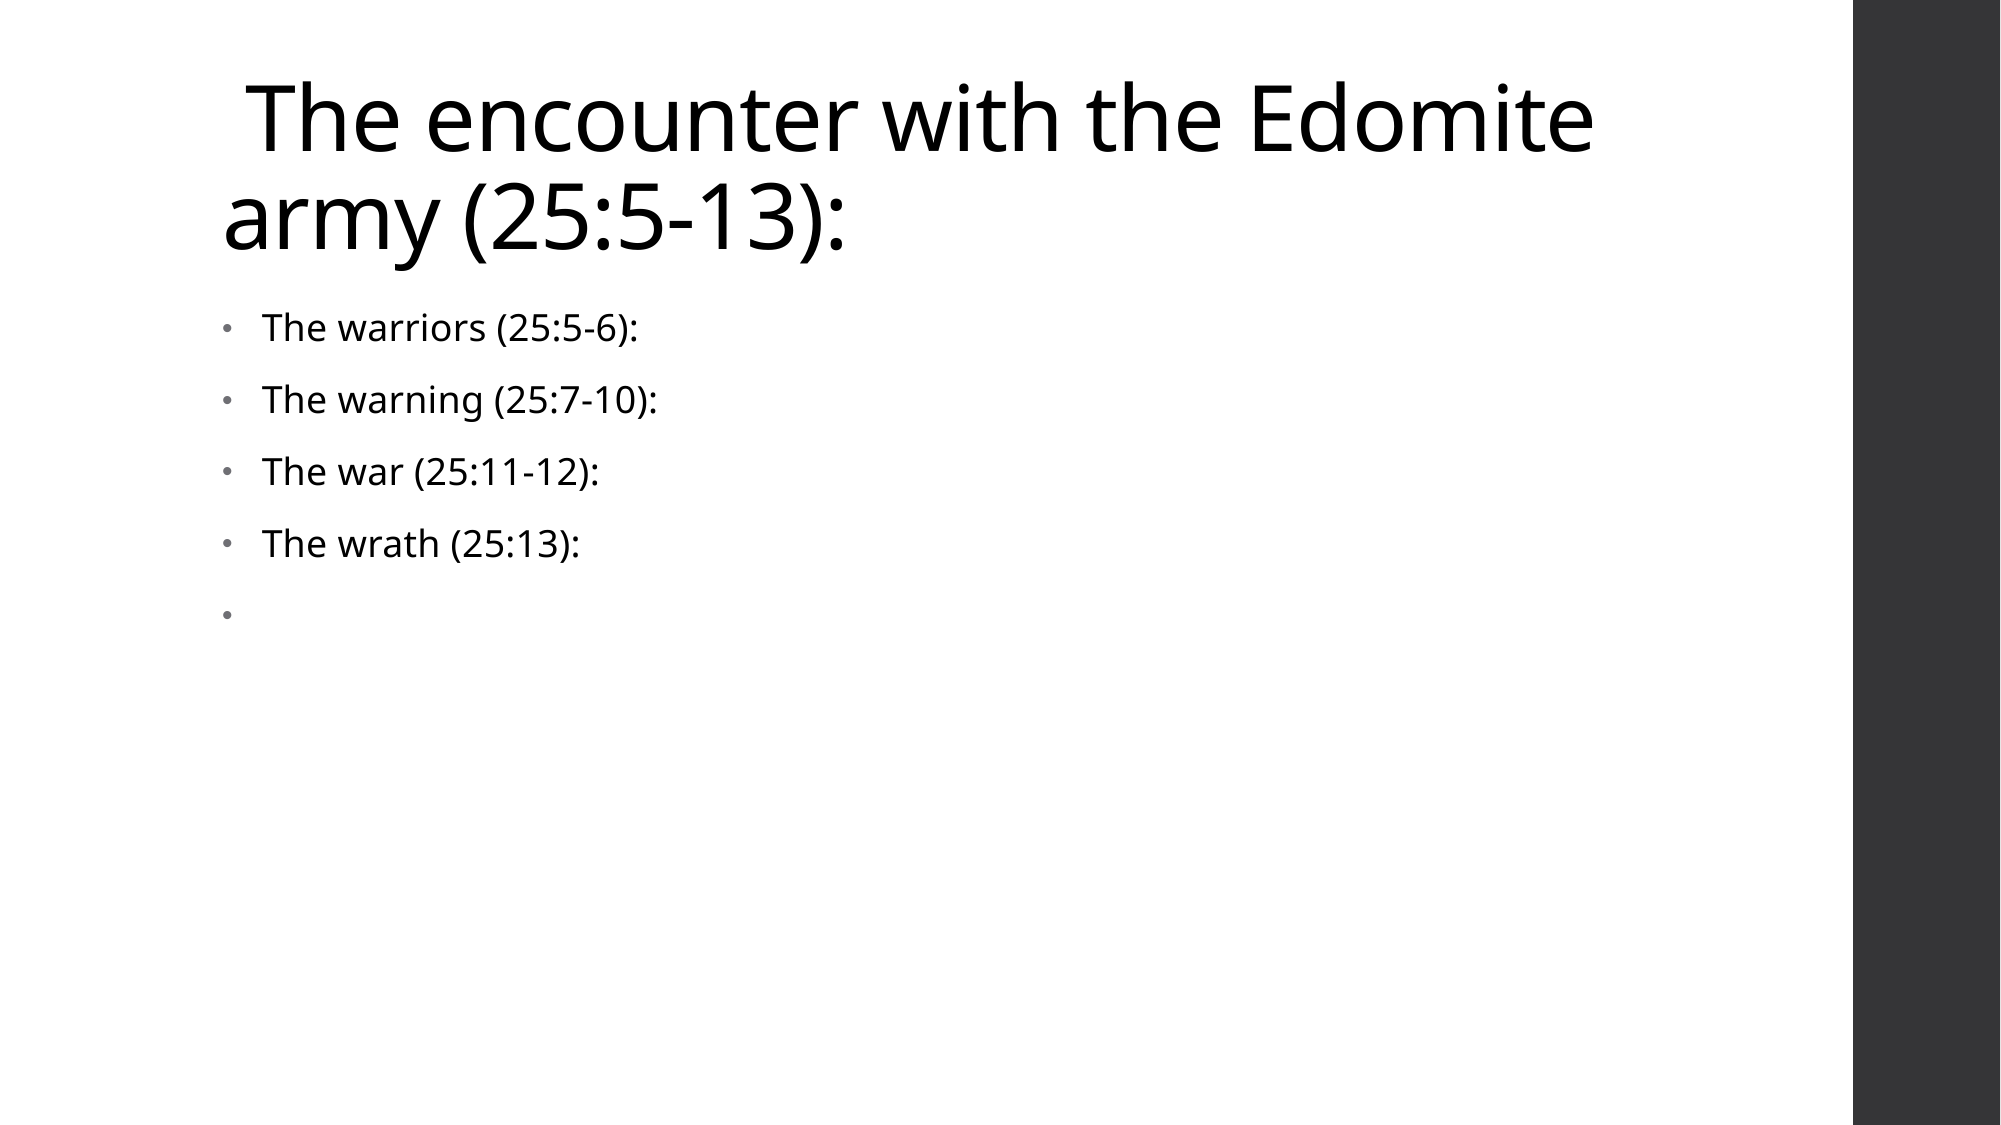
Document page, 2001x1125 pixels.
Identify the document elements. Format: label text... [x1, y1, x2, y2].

list The warriors (25:5-6): The warning (25:7-10): The war (25:11-12): The wrath (25:13): [206, 299, 1617, 1014]
title The encounter with the Edomite army (25:5-13): [206, 60, 1797, 278]
